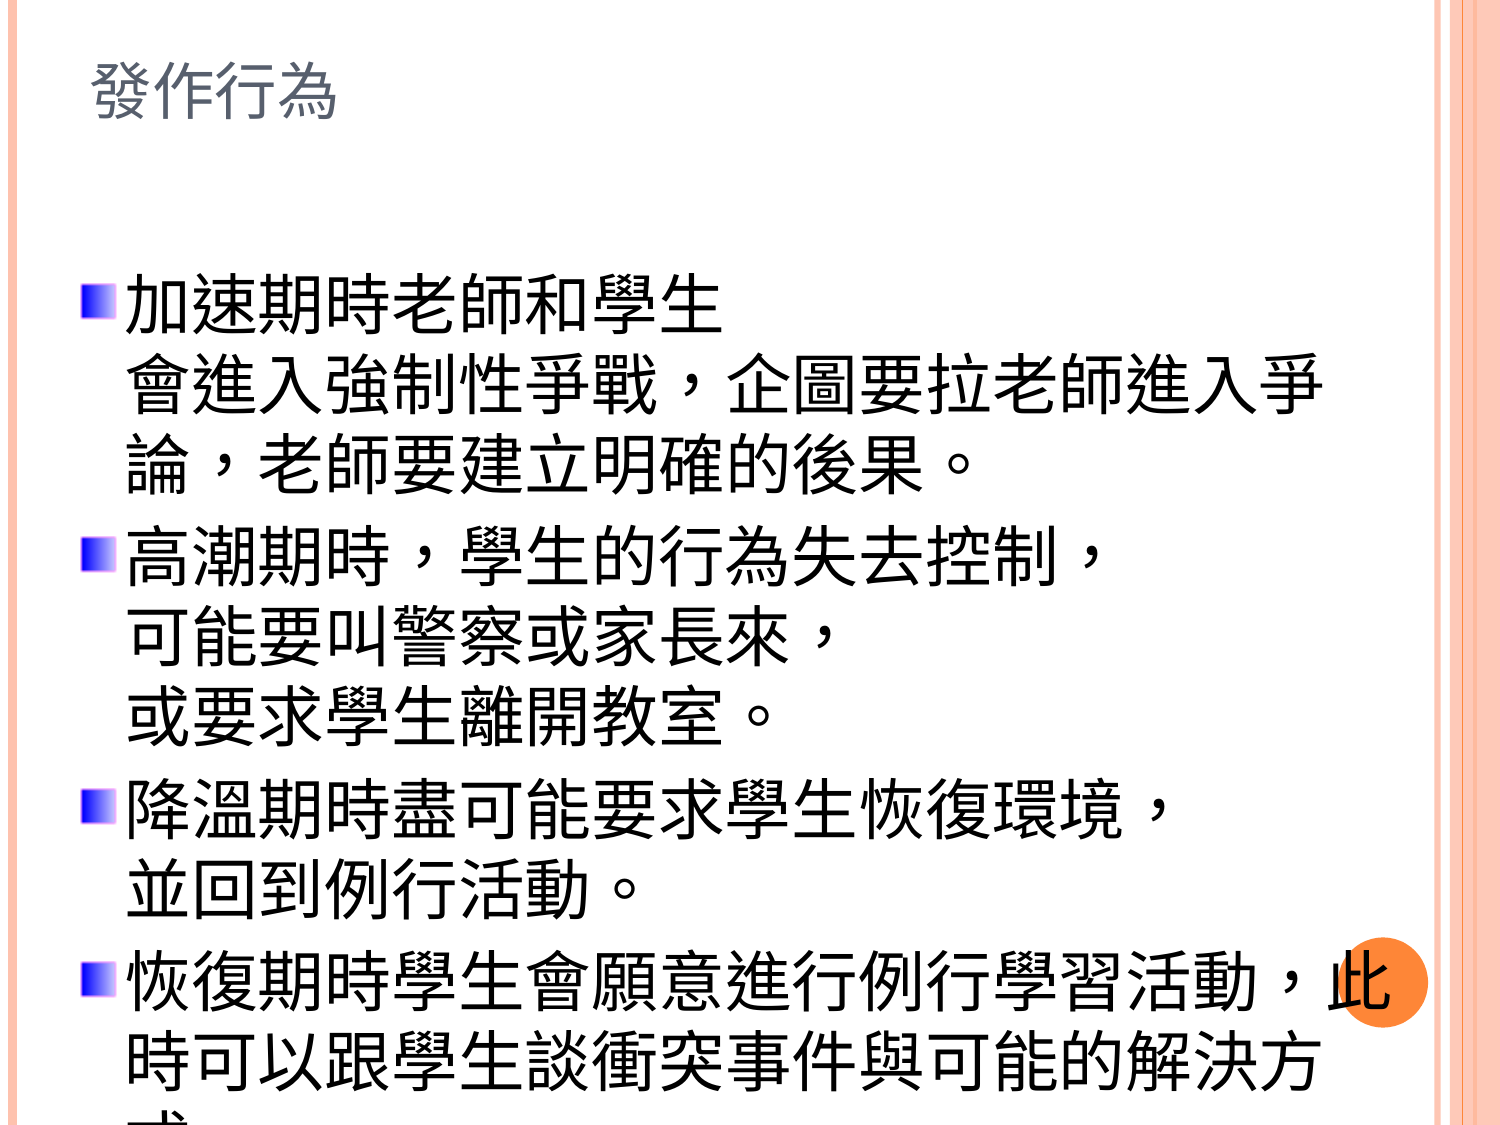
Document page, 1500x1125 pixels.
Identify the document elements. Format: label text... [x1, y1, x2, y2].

picture [79, 960, 120, 1001]
list 加速期時老師和學生 會進入強制性爭戰，企圖要拉老師進入爭論，老師要建立明確的後果。 高潮期時，學生的行為失去控制， 可能要叫警察或家長來， 或要求學生離開教室。 降溫期時盡可能要求學生恢復環境， 並回到例行活動。 恢復期時學生會願意進行例行學習活動，此時可以跟學生談衝突事件與可能的解決方式。 [64, 255, 1425, 943]
title 發作行為 [75, 45, 1300, 233]
